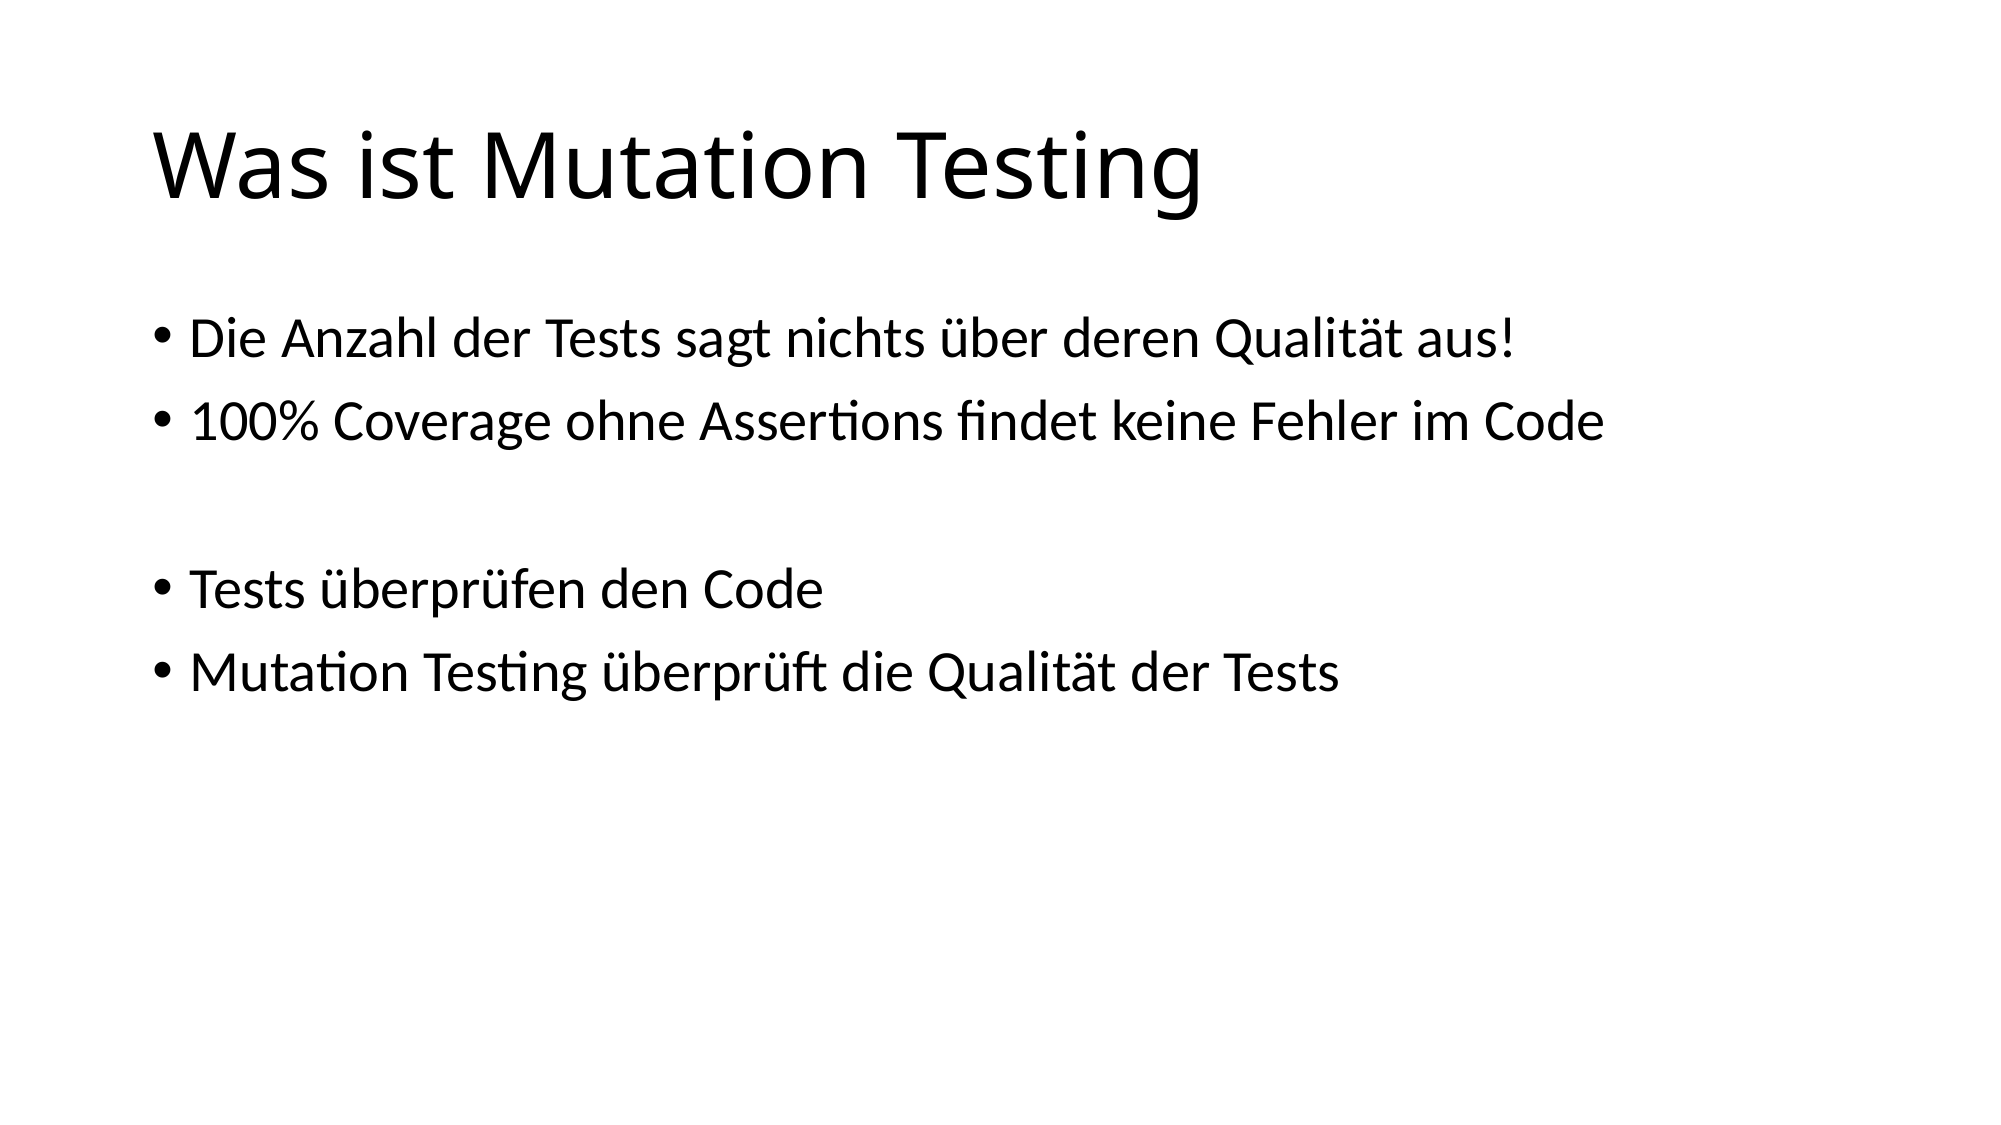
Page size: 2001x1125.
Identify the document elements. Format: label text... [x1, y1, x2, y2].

title Was ist Mutation Testing [137, 59, 1863, 278]
list Die Anzahl der Tests sagt nichts über deren Qualität aus! 100% Coverage ohne Assertions findet keine Fehler im Code Tests überprüfen den Code Mutation Testing überprüft die Qualität der Tests [137, 299, 1863, 1014]
